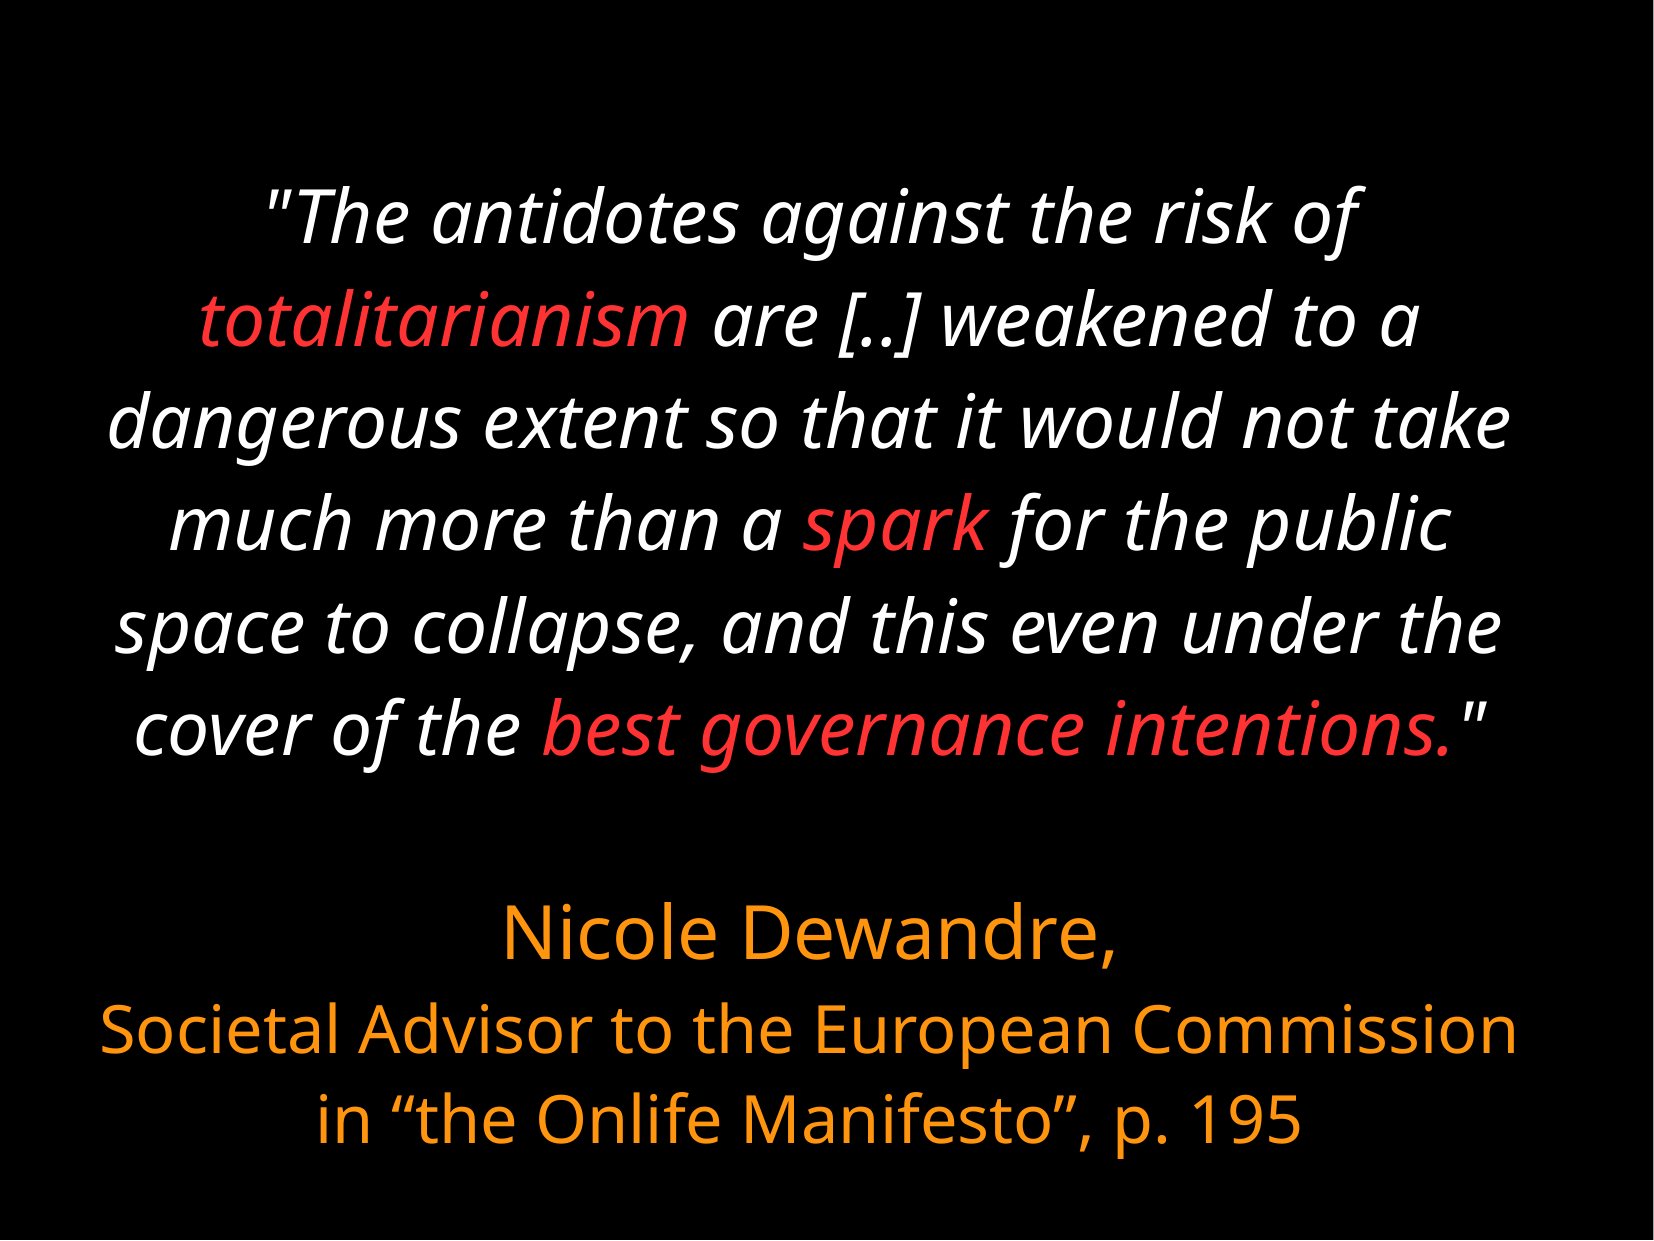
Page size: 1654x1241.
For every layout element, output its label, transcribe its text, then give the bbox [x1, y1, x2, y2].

subtitle "The antidotes against the risk of totalitarianism are [..] weakened to a dangerous extent so that it would not take much more than a spark for the public space to collapse, and this even under the cover of the best governance intentions." Nicole Dewandre, Societal Advisor to the European Commission in “the Onlife Manifesto”, p. 195 [82, 259, 1538, 1159]
